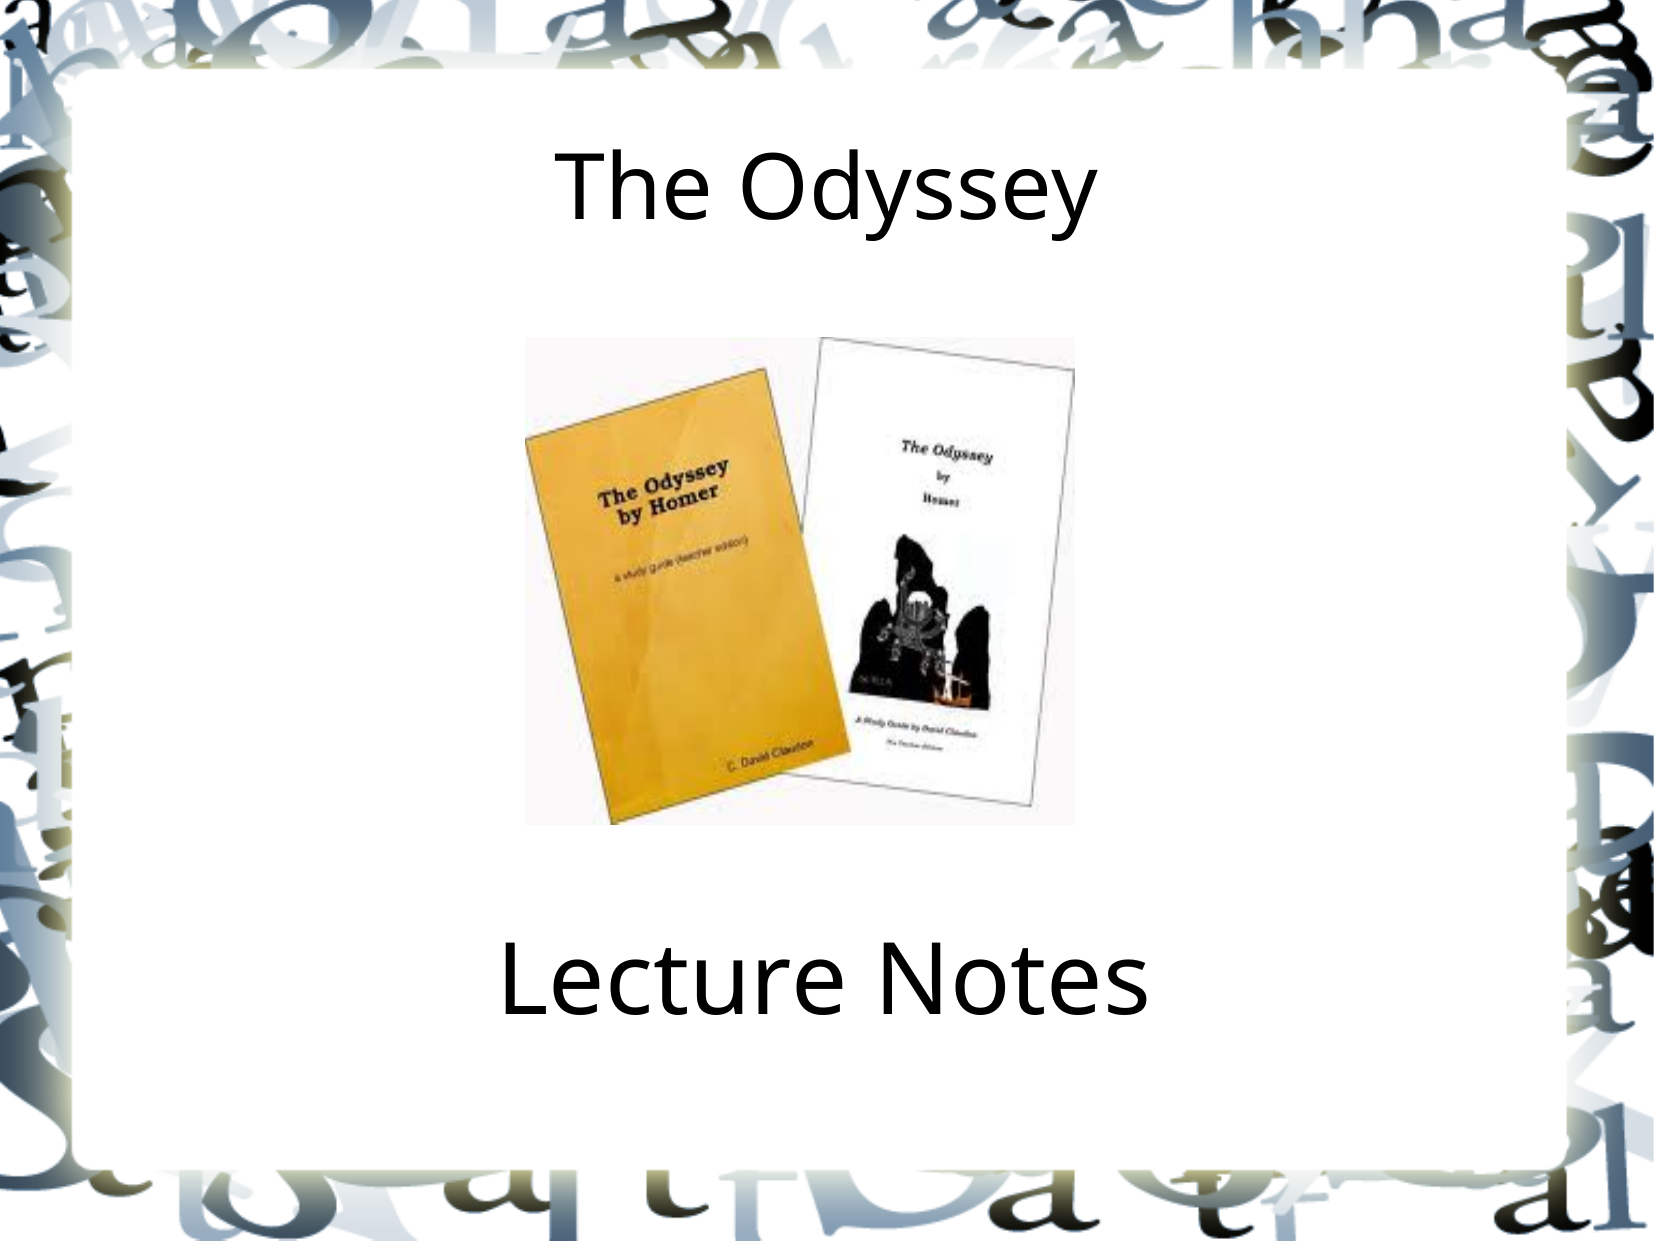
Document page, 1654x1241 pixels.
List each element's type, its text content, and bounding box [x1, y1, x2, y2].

title The Odyssey [82, 86, 1571, 279]
picture [525, 337, 1075, 826]
subtitle Lecture Notes [112, 787, 1536, 1163]
